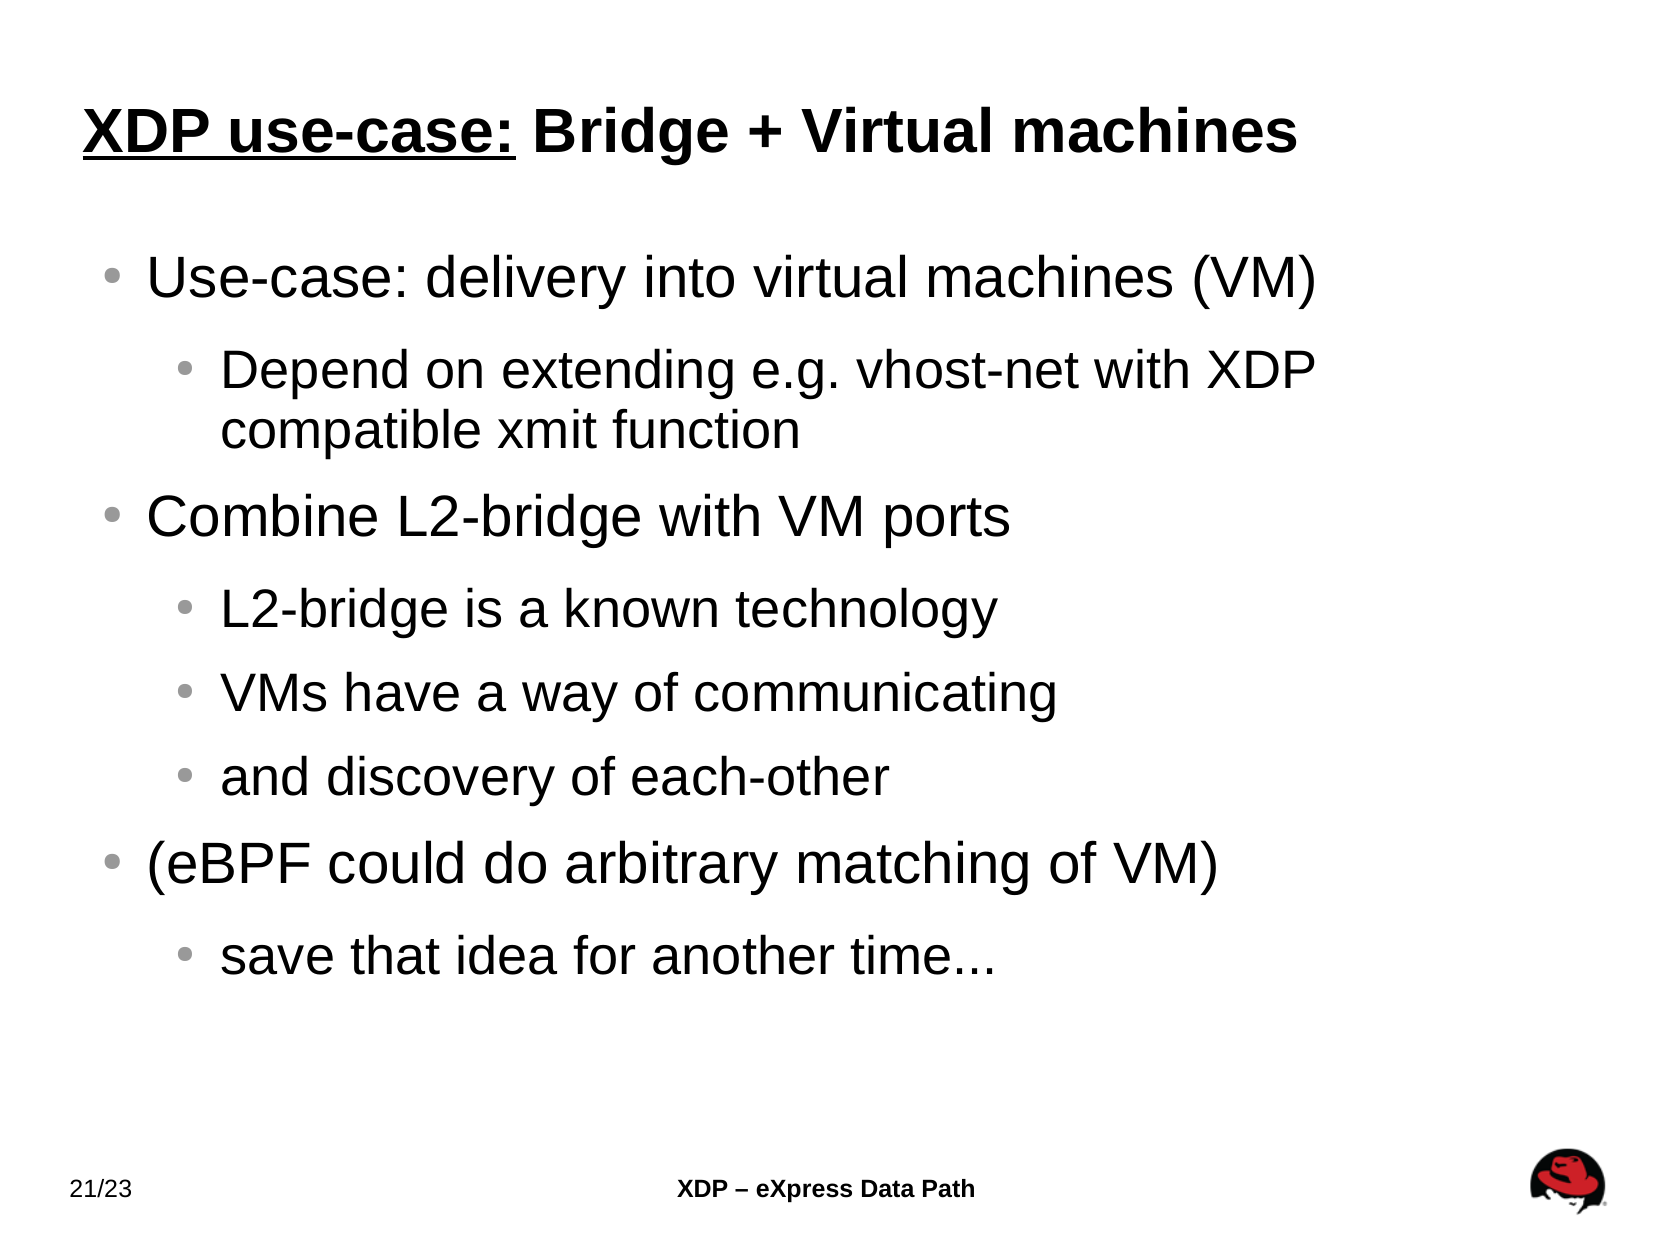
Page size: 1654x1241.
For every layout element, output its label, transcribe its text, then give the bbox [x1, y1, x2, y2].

list Use-case: delivery into virtual machines (VM) Depend on extending e.g. vhost-net with XDP compatible xmit function Combine L2-bridge with VM ports L2-bridge is a known technology VMs have a way of communicating and discovery of each-other (eBPF could do arbitrary matching of VM) save that idea for another time... [86, 244, 1576, 1039]
title XDP use-case: Bridge + Virtual machines [82, 37, 1571, 226]
picture [1529, 1146, 1613, 1224]
